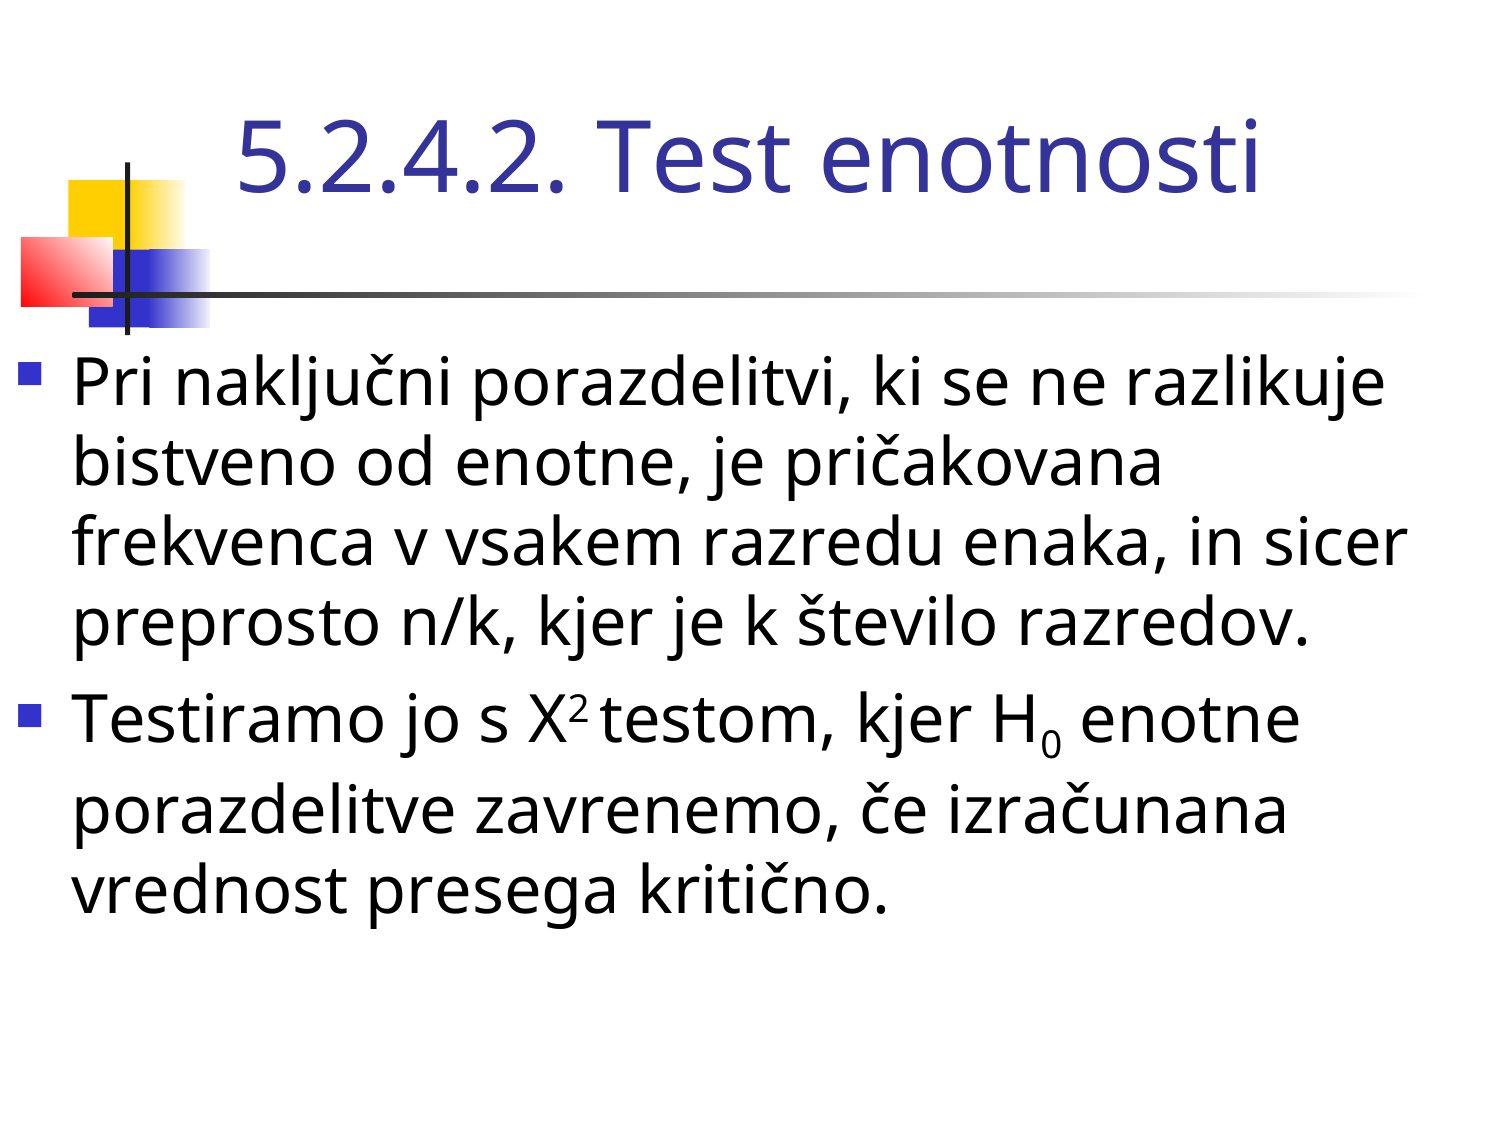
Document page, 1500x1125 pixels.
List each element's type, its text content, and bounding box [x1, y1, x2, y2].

list Pri naključni porazdelitvi, ki se ne razlikuje bistveno od enotne, je pričakovana frekvenca v vsakem razredu enaka, in sicer preprosto n/k, kjer je k število razredov. Testiramo jo s X2 testom, kjer H0 enotne porazdelitve zavrenemo, če izračunana vrednost presega kritično. [0, 330, 1500, 1125]
title 5.2.4.2. Test enotnosti [0, 35, 1500, 220]
